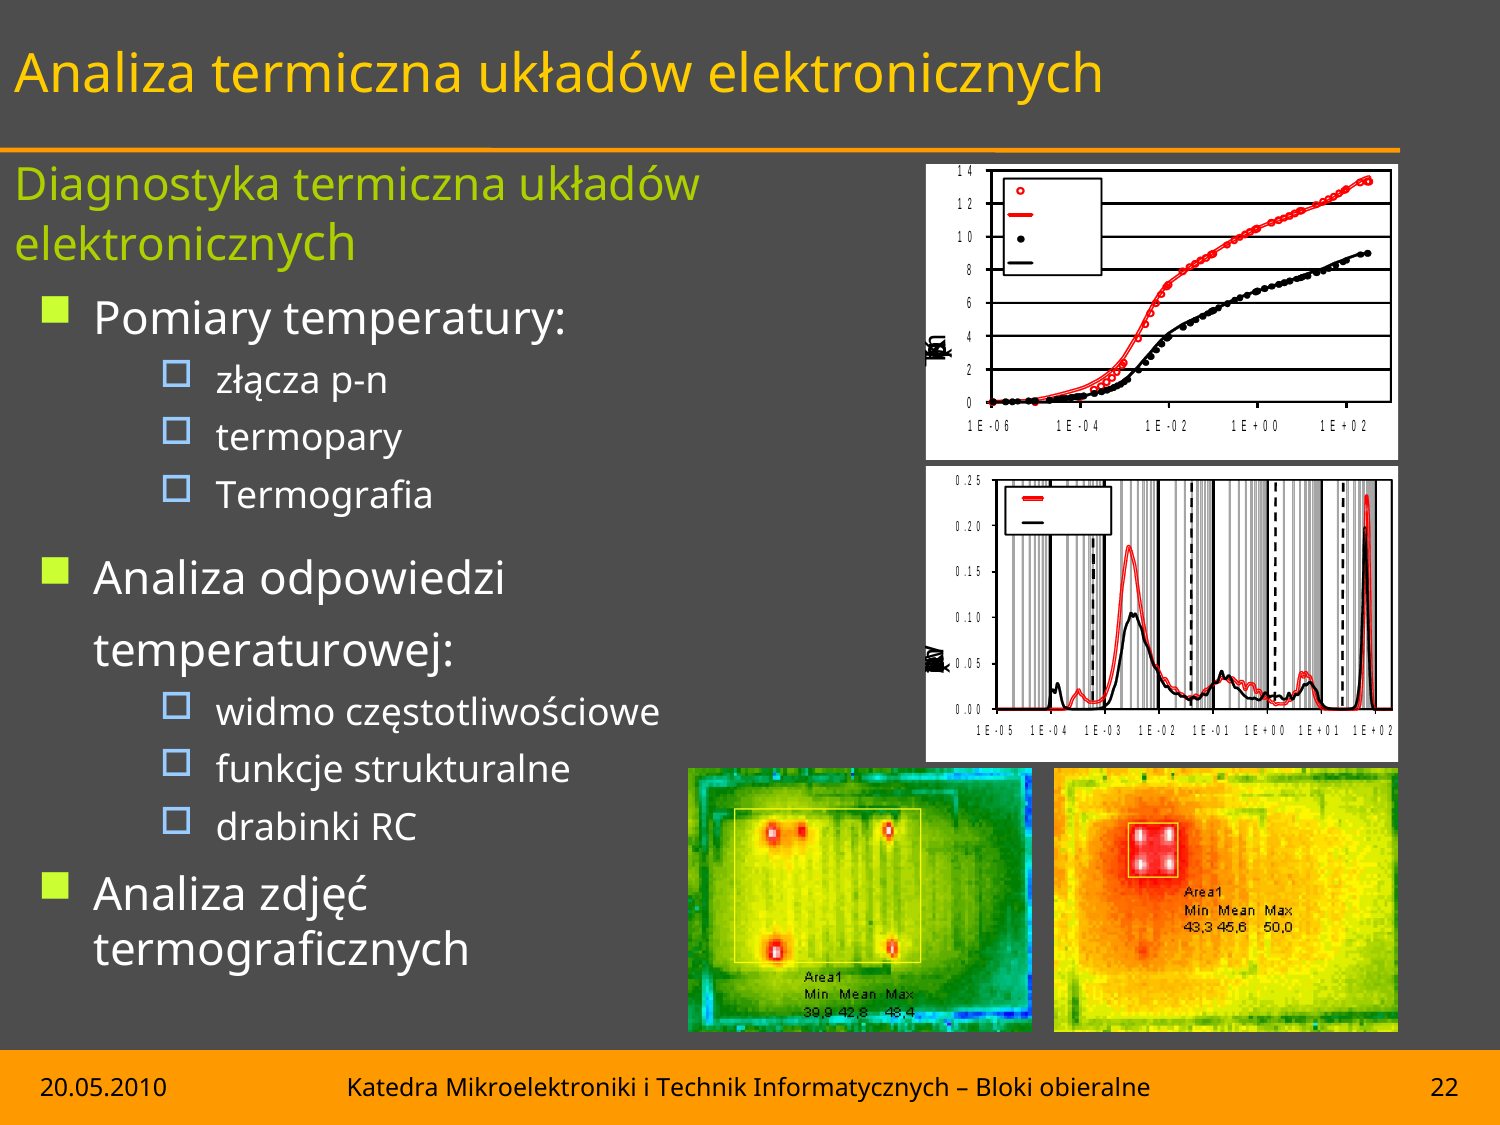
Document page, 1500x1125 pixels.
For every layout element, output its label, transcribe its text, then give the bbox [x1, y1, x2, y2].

chart [688, 769, 1032, 1032]
chart [688, 1008, 693, 1029]
picture [925, 466, 1399, 762]
chart [969, 1025, 978, 1032]
chart [1054, 769, 1398, 1032]
text_box Analiza termiczna układów elektronicznych [0, 0, 1500, 142]
chart [693, 1024, 727, 1032]
chart [774, 1026, 781, 1032]
text_box Diagnostyka termiczna układów elektronicznych [0, 147, 1143, 278]
text_box Pomiary temperatury: złącza p-n termopary Termografia Analiza odpowiedzi temperaturowej: widmo częstotliwościowe funkcje strukturalne drabinki RC Analiza zdjęć termograficznych [23, 278, 1079, 983]
picture [925, 164, 1399, 460]
